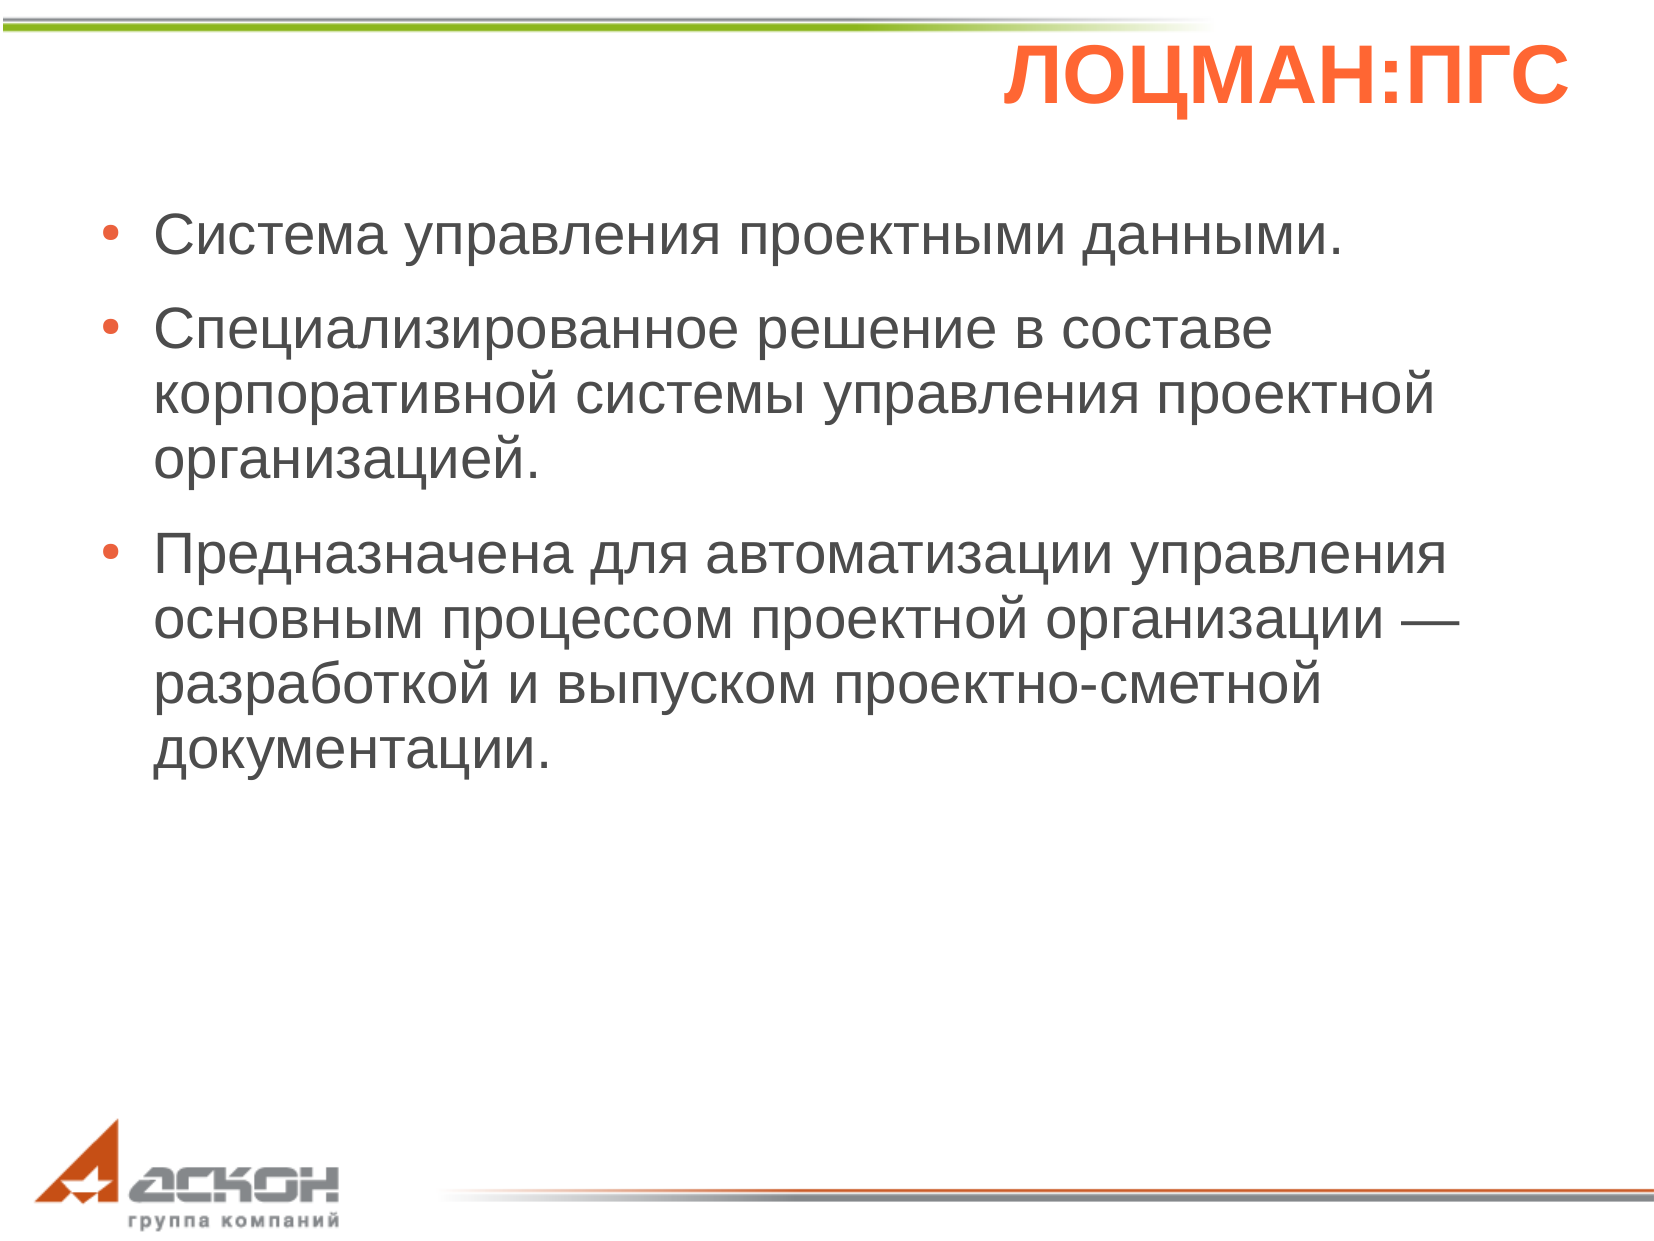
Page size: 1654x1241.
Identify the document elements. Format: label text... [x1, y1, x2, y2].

title ЛОЦМАН:ПГС [82, 28, 1571, 122]
list Система управления проектными данными. Специализированное решение в составе корпоративной системы управления проектной организацией. Предназначена для автоматизации управления основным процессом проектной организации — разработкой и выпуском проектно-сметной документации. [82, 201, 1571, 1020]
picture [3, 0, 1654, 1241]
